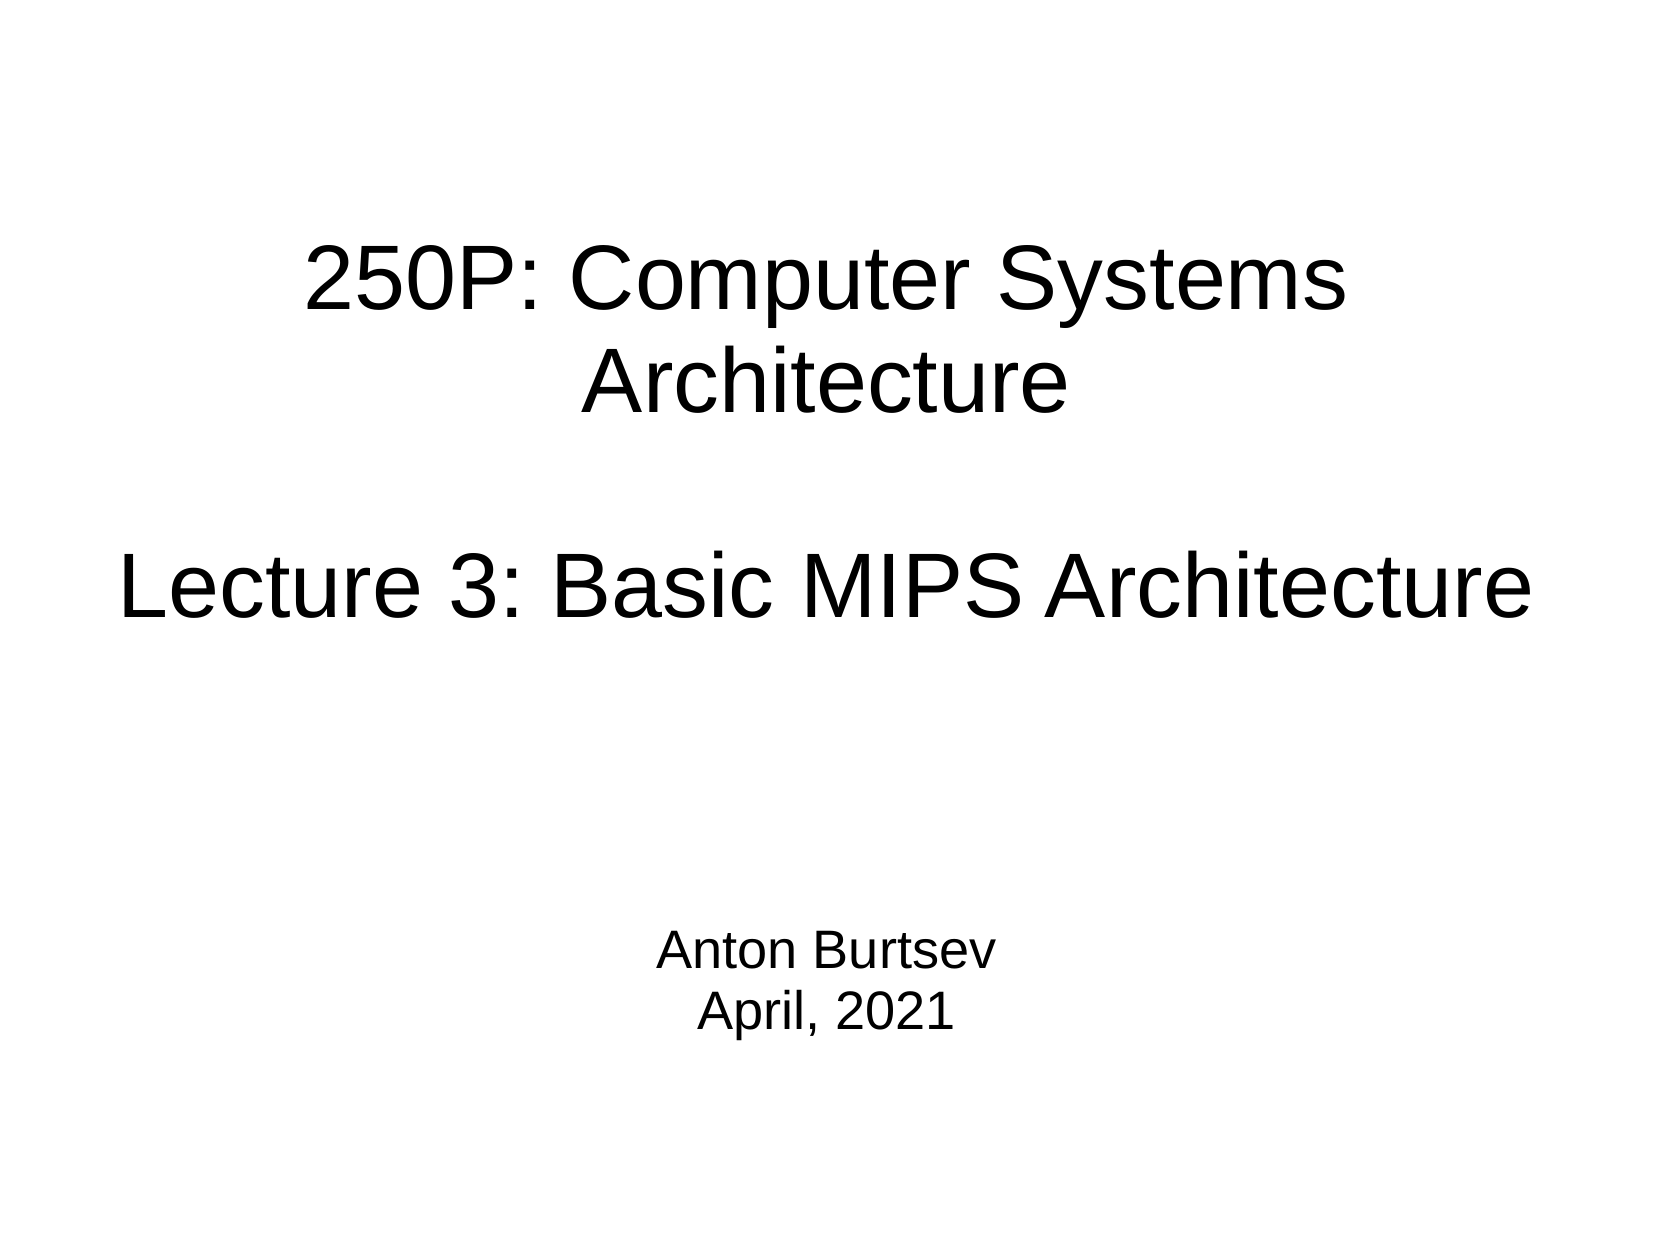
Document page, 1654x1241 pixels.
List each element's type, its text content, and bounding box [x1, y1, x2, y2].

title 250P: Computer Systems Architecture Lecture 3: Basic MIPS Architecture [82, 113, 1571, 637]
subtitle Anton Burtsev April, 2021 [82, 637, 1571, 1109]
